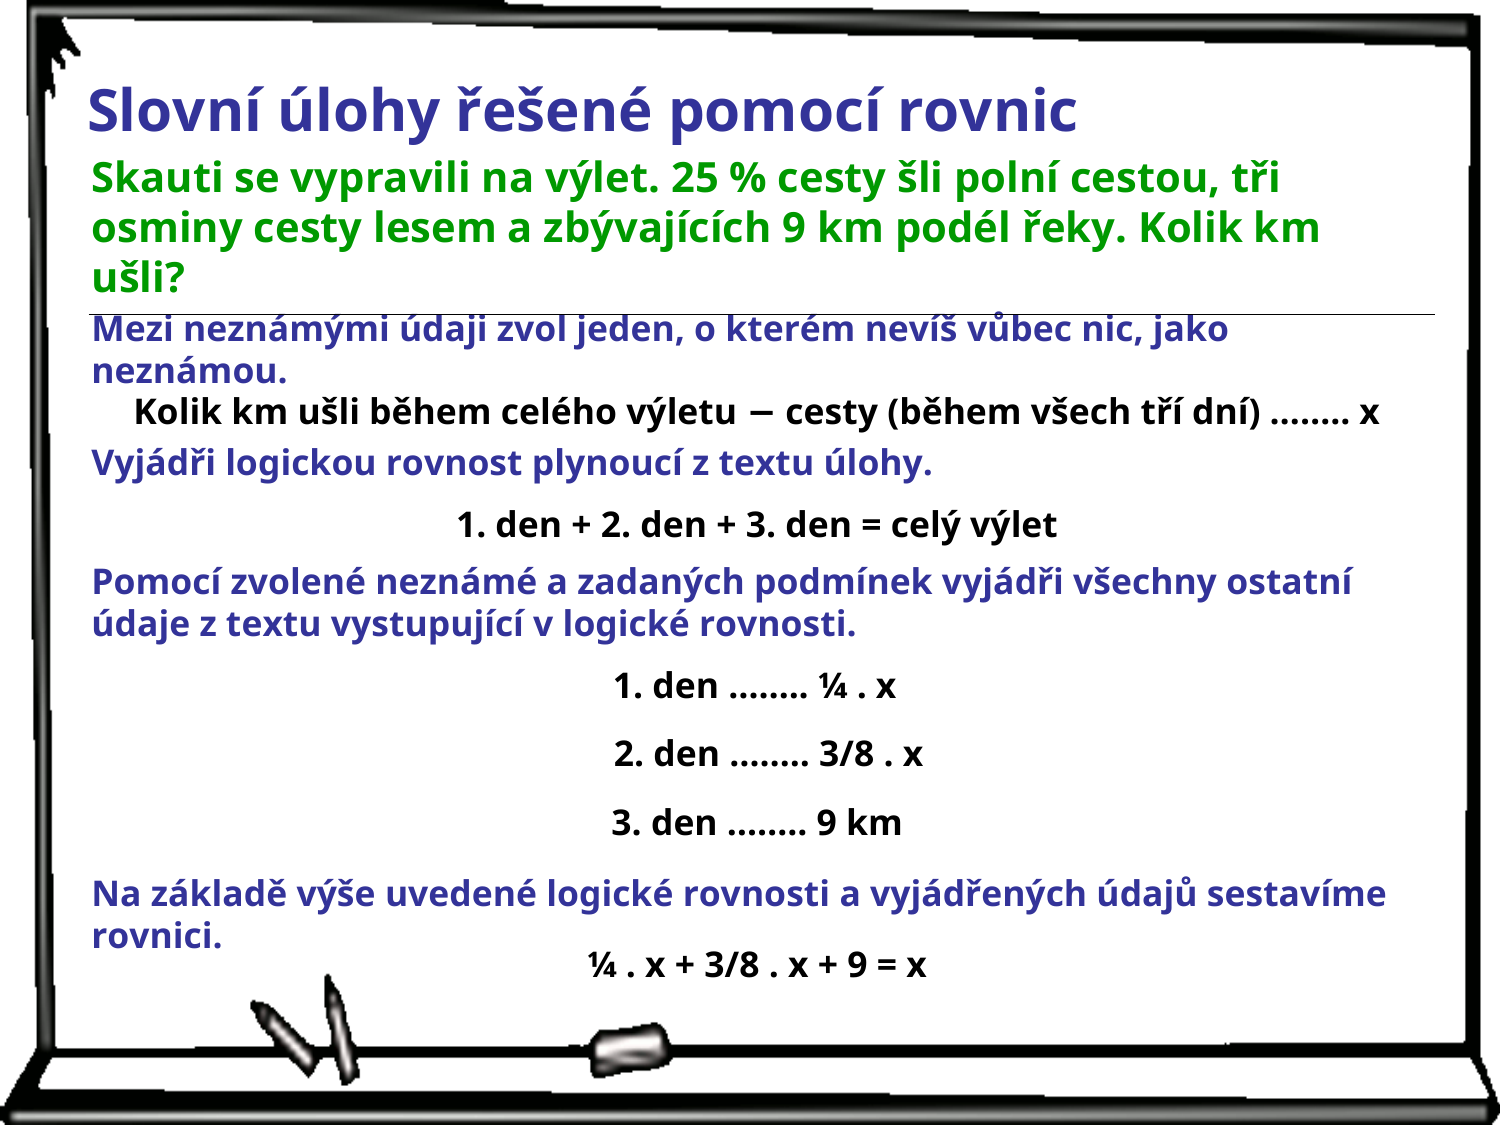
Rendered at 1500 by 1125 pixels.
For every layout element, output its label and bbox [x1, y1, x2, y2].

text_box [174, 172, 183, 187]
text_box [988, 174, 998, 187]
text_box [949, 891, 957, 902]
text_box [121, 621, 129, 627]
text_box [586, 891, 594, 902]
text_box [429, 326, 437, 337]
text_box [76, 385, 1438, 487]
text_box [275, 579, 283, 590]
text_box [520, 323, 528, 334]
text_box [995, 323, 1002, 337]
text_box [914, 323, 922, 334]
text_box [870, 172, 878, 183]
text_box [253, 576, 261, 587]
text_box [615, 326, 623, 337]
text_box [541, 326, 549, 337]
text_box [733, 323, 739, 330]
text_box [1182, 888, 1189, 902]
text_box [322, 172, 330, 183]
text_box [918, 576, 924, 583]
text_box [1163, 174, 1173, 187]
text_box [876, 888, 884, 899]
text_box [393, 888, 400, 902]
text_box [787, 621, 795, 627]
text_box [1099, 173, 1108, 178]
text_box [517, 181, 525, 188]
text_box [602, 621, 610, 627]
text_box [347, 174, 356, 187]
text_box [1031, 888, 1039, 899]
text_box [417, 172, 425, 185]
text_box [456, 891, 464, 902]
text_box [1079, 576, 1087, 587]
text_box [705, 891, 713, 902]
text_box [391, 181, 399, 188]
text_box [1190, 172, 1199, 187]
text_box [88, 727, 1450, 778]
text_box [76, 172, 1431, 280]
text_box [762, 579, 769, 590]
text_box [771, 891, 779, 902]
text_box [1202, 576, 1210, 587]
text_box [765, 621, 772, 627]
text_box [622, 579, 630, 590]
text_box [197, 888, 203, 895]
text_box [250, 891, 258, 902]
text_box [613, 173, 622, 178]
text_box [76, 576, 1438, 627]
text_box [1214, 326, 1222, 337]
text_box [577, 172, 585, 183]
text_box [564, 891, 572, 902]
text_box [104, 323, 111, 335]
text_box [302, 888, 310, 899]
text_box [973, 323, 981, 334]
text_box [298, 172, 306, 185]
text_box [99, 368, 106, 374]
text_box [807, 173, 816, 178]
text_box [148, 181, 156, 188]
text_box [72, 54, 1341, 162]
text_box [105, 888, 112, 899]
text_box [123, 172, 129, 179]
text_box [1126, 891, 1134, 902]
text_box [414, 888, 422, 899]
text_box [963, 174, 972, 187]
text_box [1193, 323, 1199, 330]
text_box [783, 579, 791, 590]
text_box [722, 621, 730, 627]
text_box [177, 579, 185, 590]
text_box [435, 621, 442, 627]
text_box [407, 323, 414, 337]
text_box [1233, 579, 1241, 590]
text_box [76, 796, 1438, 847]
text_box [896, 888, 904, 899]
text_box [968, 576, 976, 587]
text_box [76, 498, 1438, 549]
text_box [1104, 888, 1111, 902]
text_box [217, 368, 224, 374]
text_box [76, 323, 1438, 374]
text_box [205, 368, 212, 374]
text_box [263, 173, 272, 178]
text_box [76, 888, 1438, 988]
picture [0, 0, 1500, 1125]
text_box [1306, 888, 1314, 899]
text_box [701, 326, 709, 337]
text_box [1021, 579, 1029, 590]
text_box [330, 323, 338, 334]
text_box [947, 576, 955, 587]
text_box [805, 579, 813, 590]
text_box [322, 888, 330, 899]
text_box [638, 888, 644, 895]
text_box [689, 576, 697, 587]
text_box [726, 888, 734, 899]
text_box [160, 368, 167, 374]
text_box [1018, 326, 1025, 337]
text_box [74, 659, 1436, 709]
text_box [120, 579, 128, 590]
text_box [239, 368, 247, 374]
text_box [553, 172, 561, 185]
text_box [580, 621, 588, 627]
